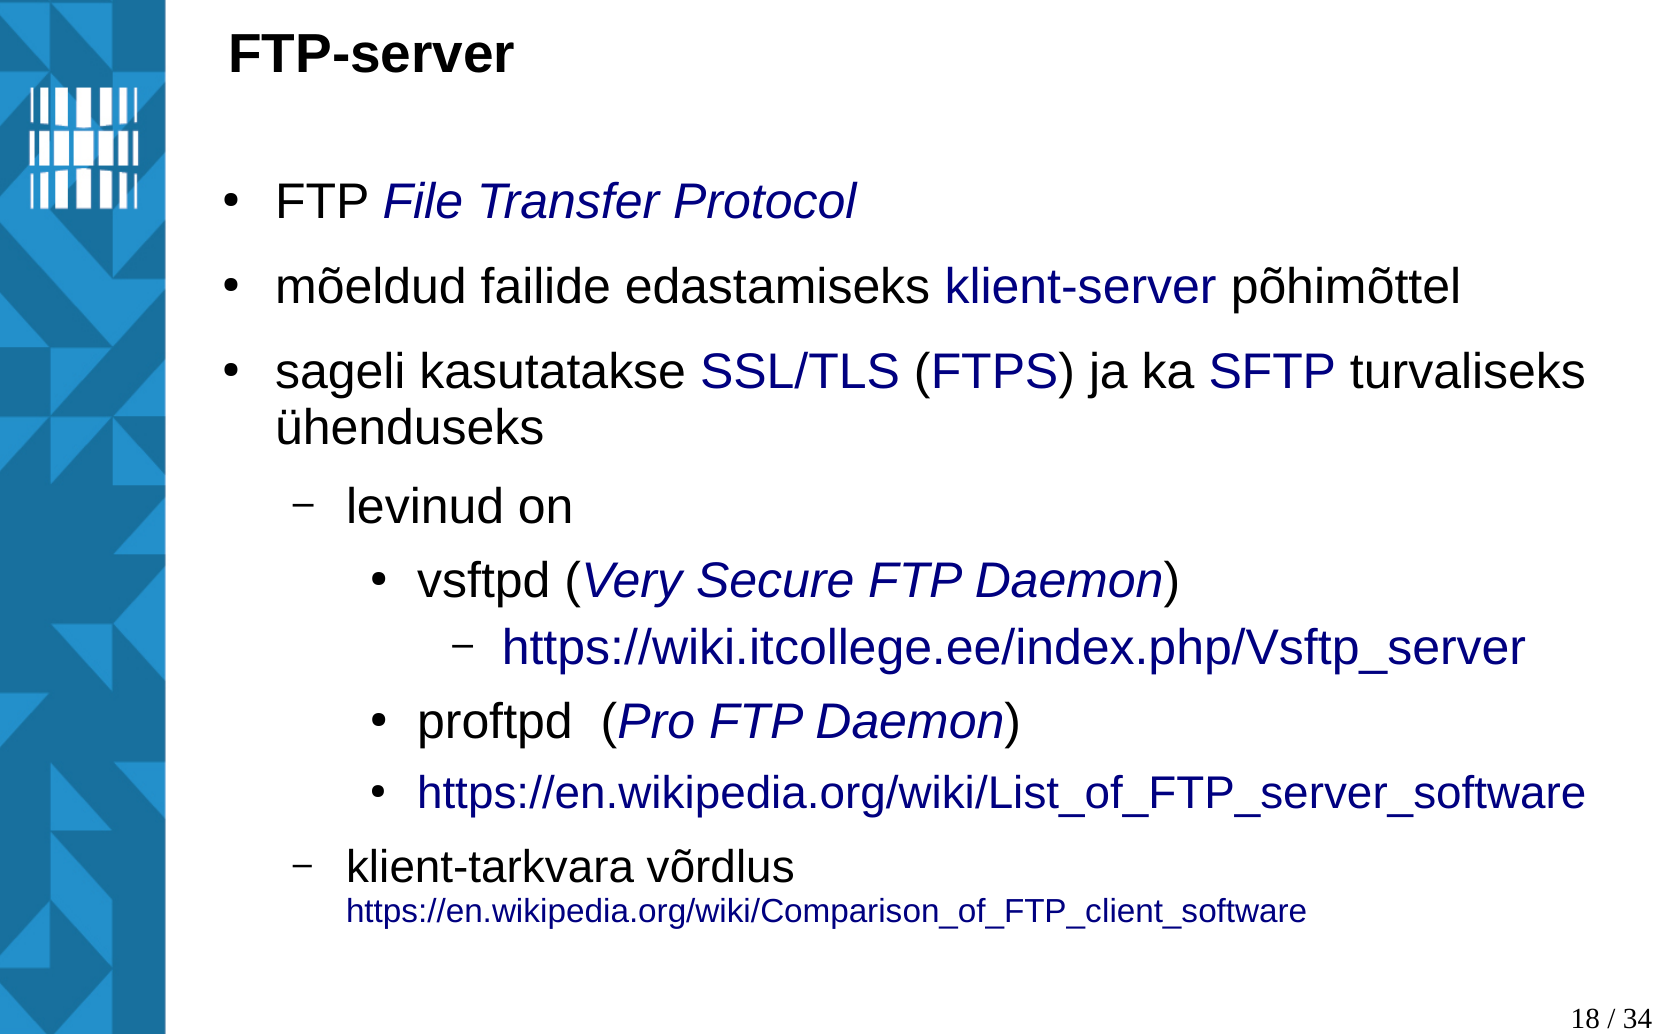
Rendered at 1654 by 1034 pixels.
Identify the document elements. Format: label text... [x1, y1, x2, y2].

list FTP File Transfer Protocol mõeldud failide edastamiseks klient-server põhimõttel sageli kasutatakse SSL/TLS (FTPS) ja ka SFTP turvaliseks ühenduseks levinud on vsftpd (Very Secure FTP Daemon) https://wiki.itcollege.ee/index.php/Vsftp_server proftpd (Pro FTP Daemon) https://en.wikipedia.org/wiki/List_of_FTP_server_software klient-tarkvara võrdlus https://en.wikipedia.org/wiki/Comparison_of_FTP_client_software [204, 172, 1625, 975]
title FTP-server [228, 11, 1560, 95]
